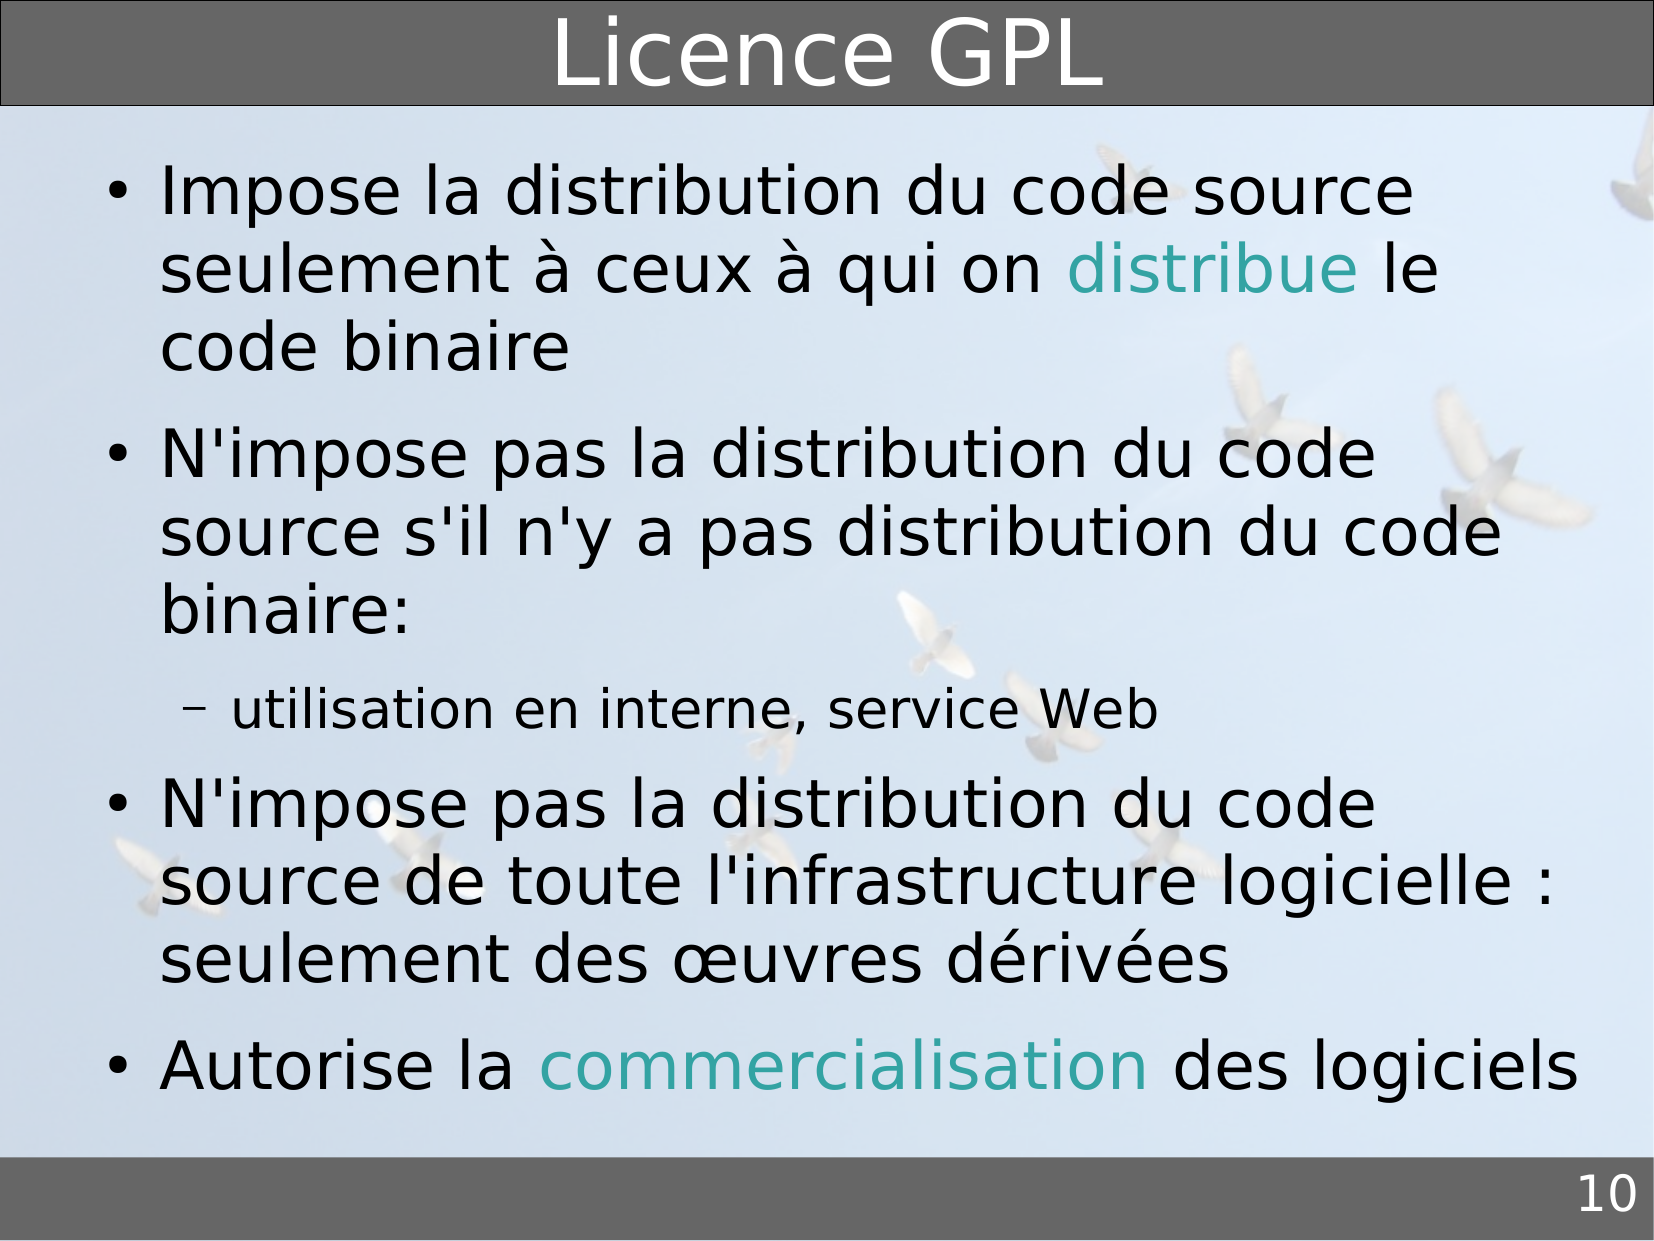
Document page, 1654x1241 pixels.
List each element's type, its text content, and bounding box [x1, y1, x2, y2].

list Impose la distribution du code source seulement à ceux à qui on distribue le code binaire N'impose pas la distribution du code source s'il n'y a pas distribution du code binaire: utilisation en interne, service Web N'impose pas la distribution du code source de toute l'infrastructure logicielle : seulement des œuvres dérivées Autorise la commercialisation des logiciels [88, 152, 1598, 1106]
title Licence GPL [0, 0, 1654, 108]
